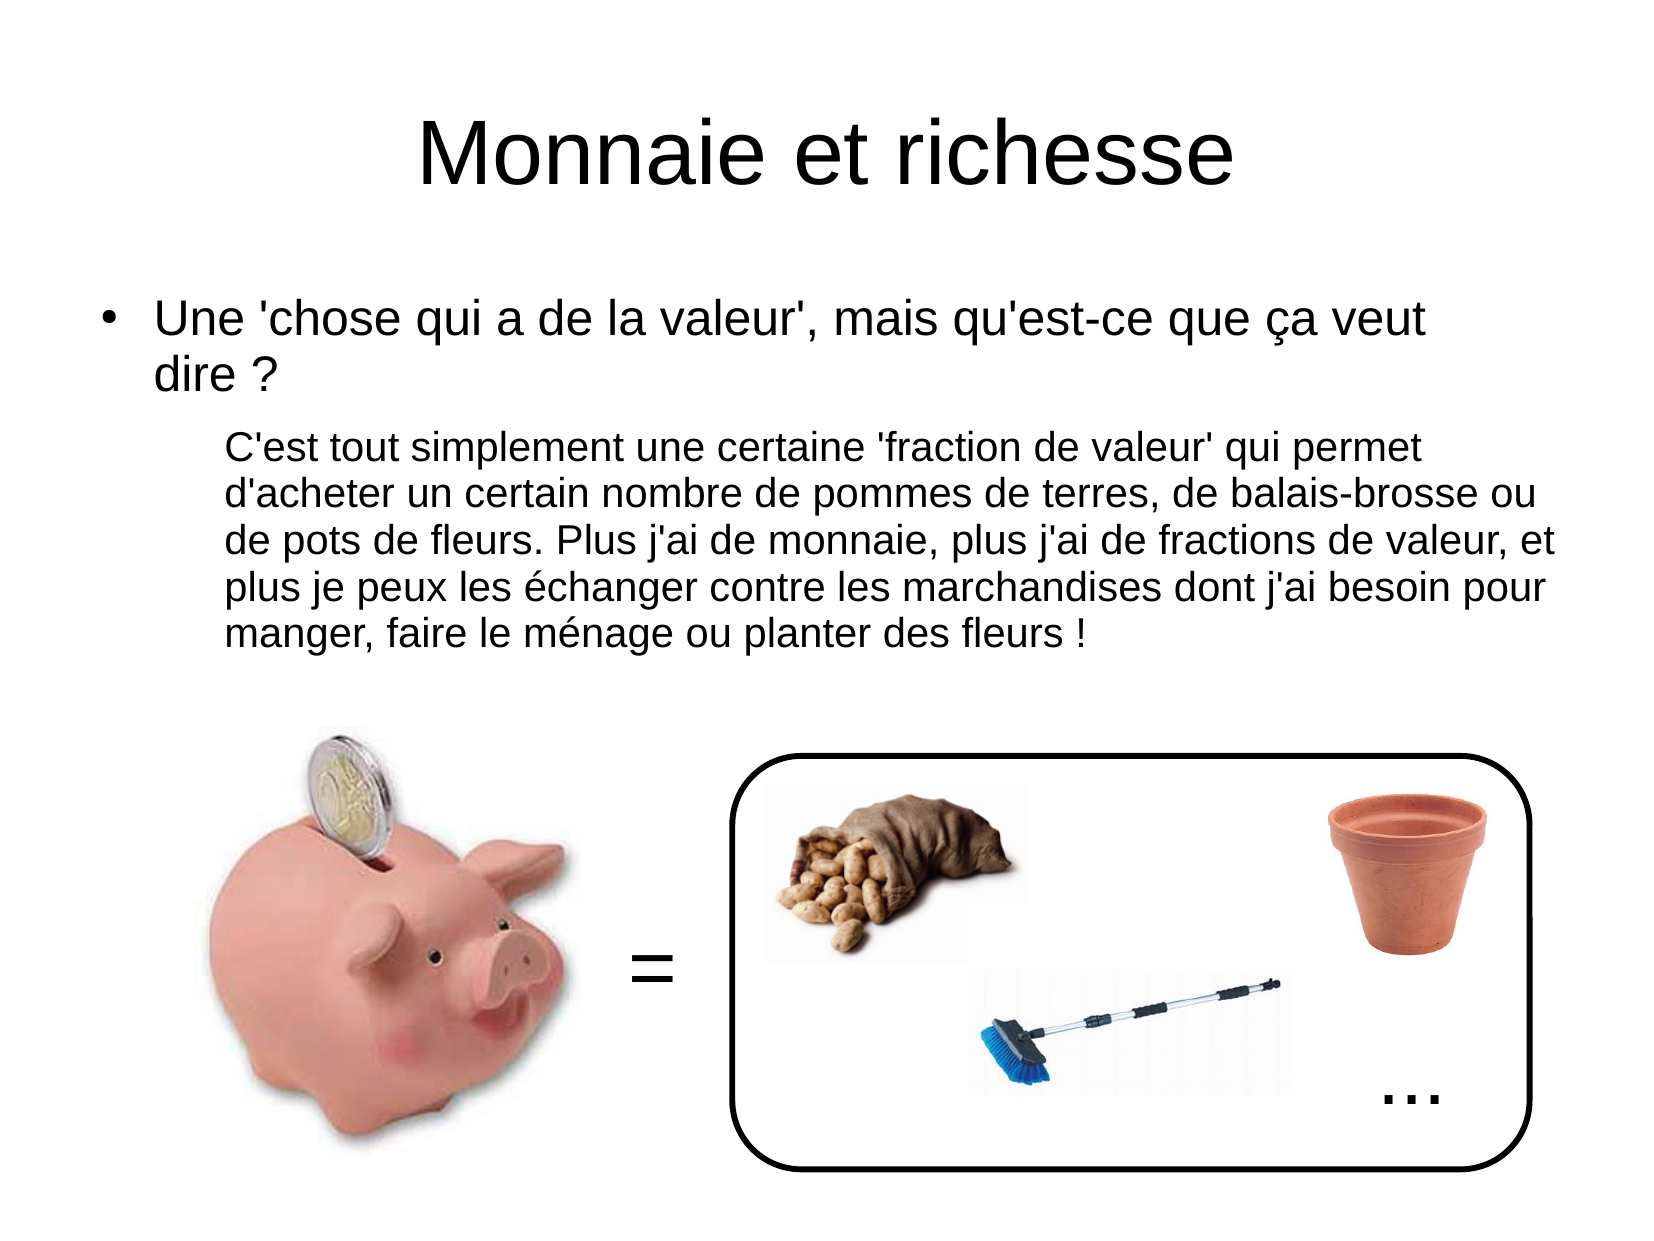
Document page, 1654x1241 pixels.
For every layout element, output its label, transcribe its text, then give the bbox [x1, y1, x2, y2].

picture [194, 726, 585, 1157]
text_box = [614, 913, 693, 1022]
picture [1322, 785, 1494, 963]
list Une 'chose qui a de la valeur', mais qu'est-ce que ça veut dire ? C'est tout simplement une certaine 'fraction de valeur' qui permet d'acheter un certain nombre de pommes de terres, de balais-brosse ou de pots de fleurs. Plus j'ai de monnaie, plus j'ai de fractions de valeur, et plus je peux les échanger contre les marchandises dont j'ai besoin pour manger, faire le ménage ou planter des fleurs ! [82, 290, 1565, 709]
text_box ... [1362, 1021, 1463, 1130]
picture [765, 785, 1294, 1164]
text_box [732, 755, 1530, 1170]
title Monnaie et richesse [82, 56, 1571, 250]
